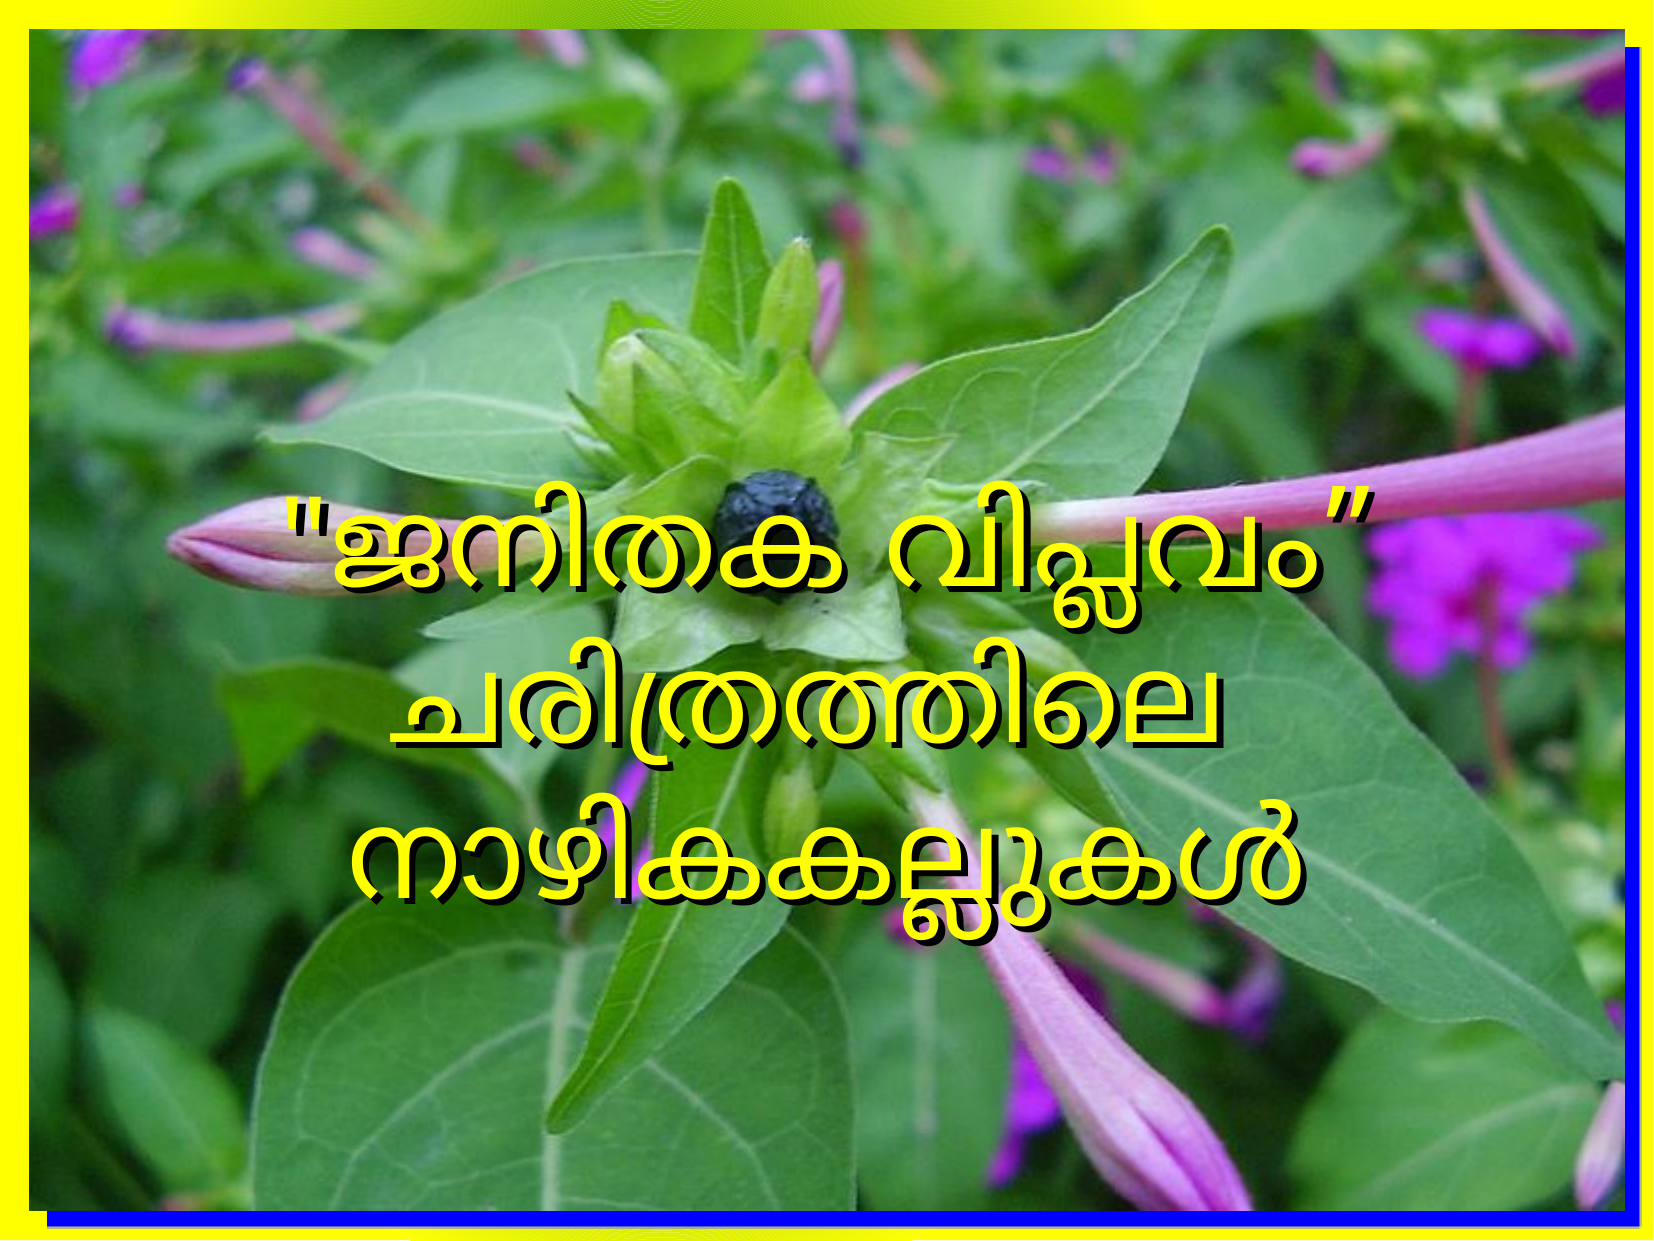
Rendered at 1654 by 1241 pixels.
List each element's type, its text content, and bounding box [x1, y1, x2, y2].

text_box "ജനിതക വിപ്ലവം” ചരിത്രത്തിലെ നാഴികകല്ലുകള്‍ [82, 297, 1571, 1102]
picture [29, 29, 1625, 1211]
